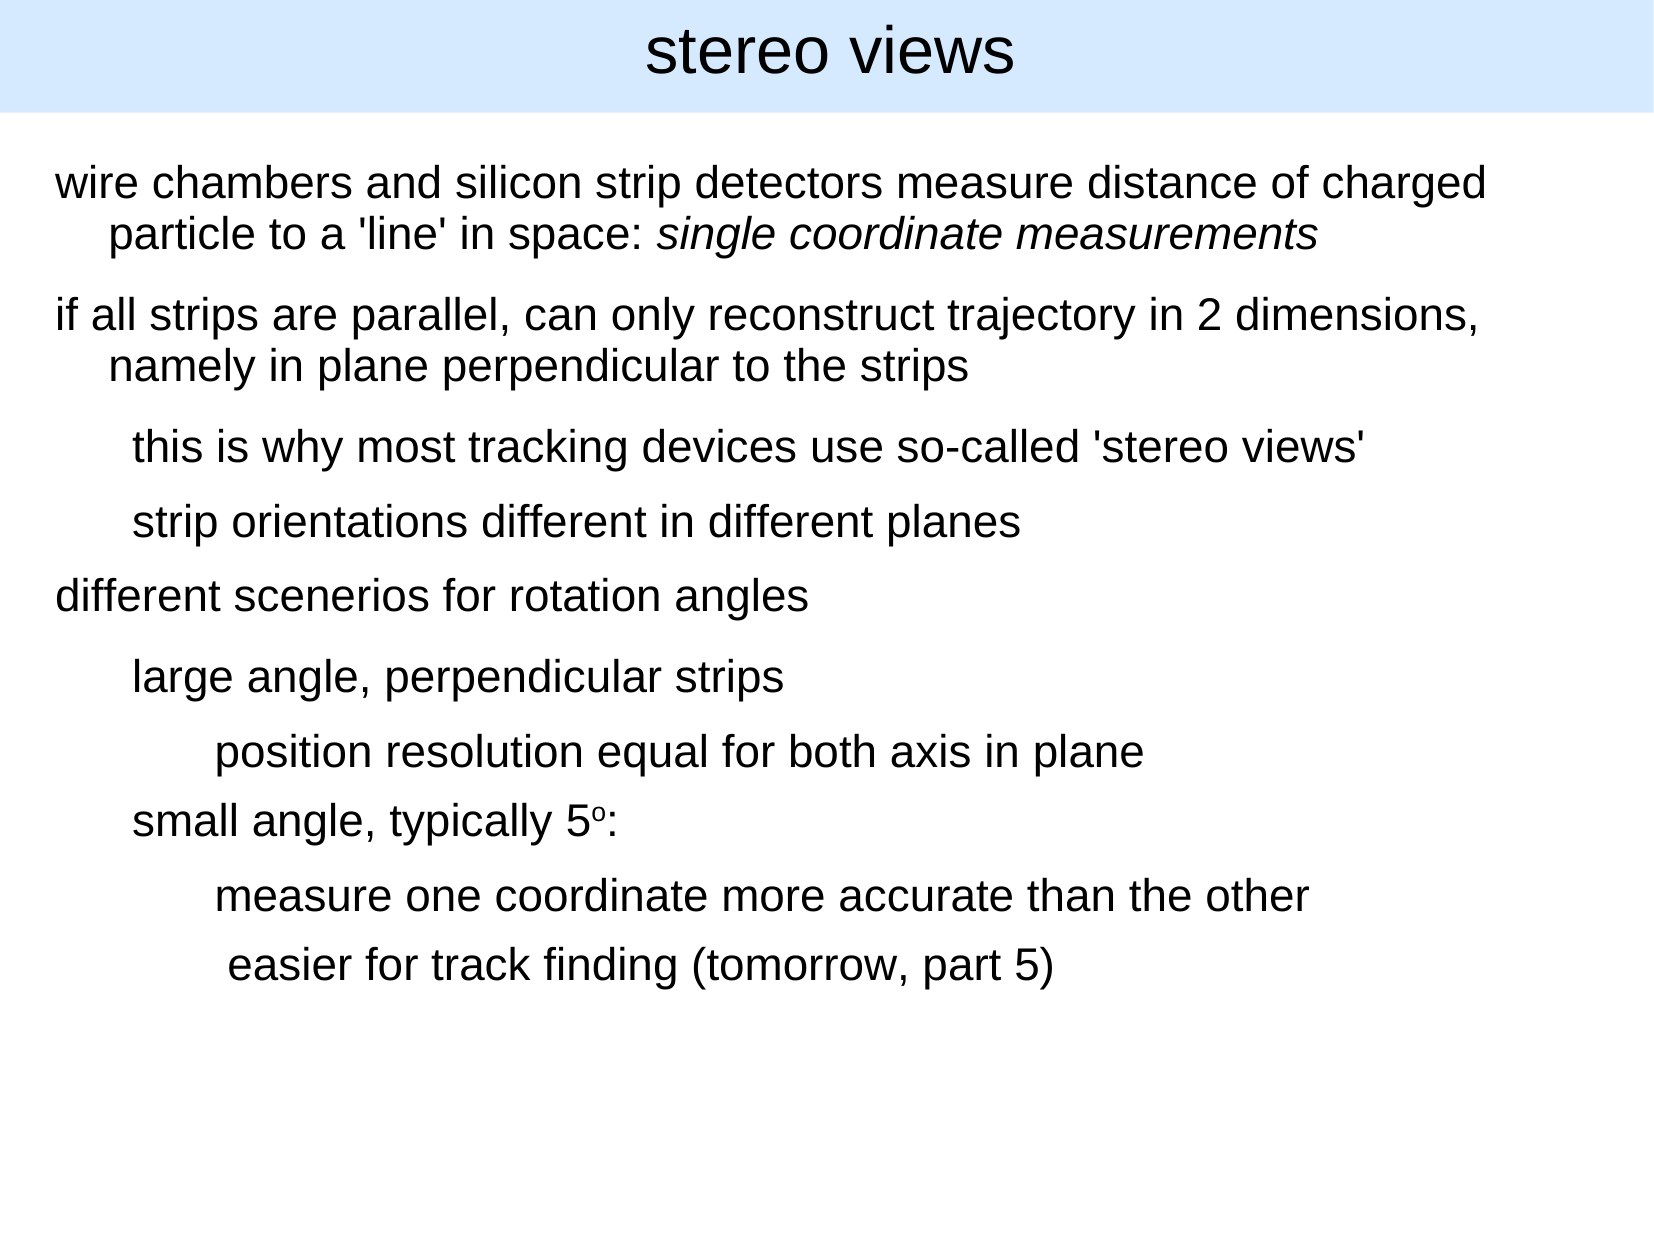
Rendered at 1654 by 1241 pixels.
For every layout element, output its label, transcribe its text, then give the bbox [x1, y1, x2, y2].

title stereo views [86, 0, 1576, 100]
list wire chambers and silicon strip detectors measure distance of charged particle to a 'line' in space: single coordinate measurements if all strips are parallel, can only reconstruct trajectory in 2 dimensions, namely in plane perpendicular to the strips this is why most tracking devices use so-called 'stereo views' strip orientations different in different planes different scenerios for rotation angles large angle, perpendicular strips position resolution equal for both axis in plane small angle, typically 5o: measure one coordinate more accurate than the other easier for track finding (tomorrow, part 5) [37, 156, 1613, 1191]
